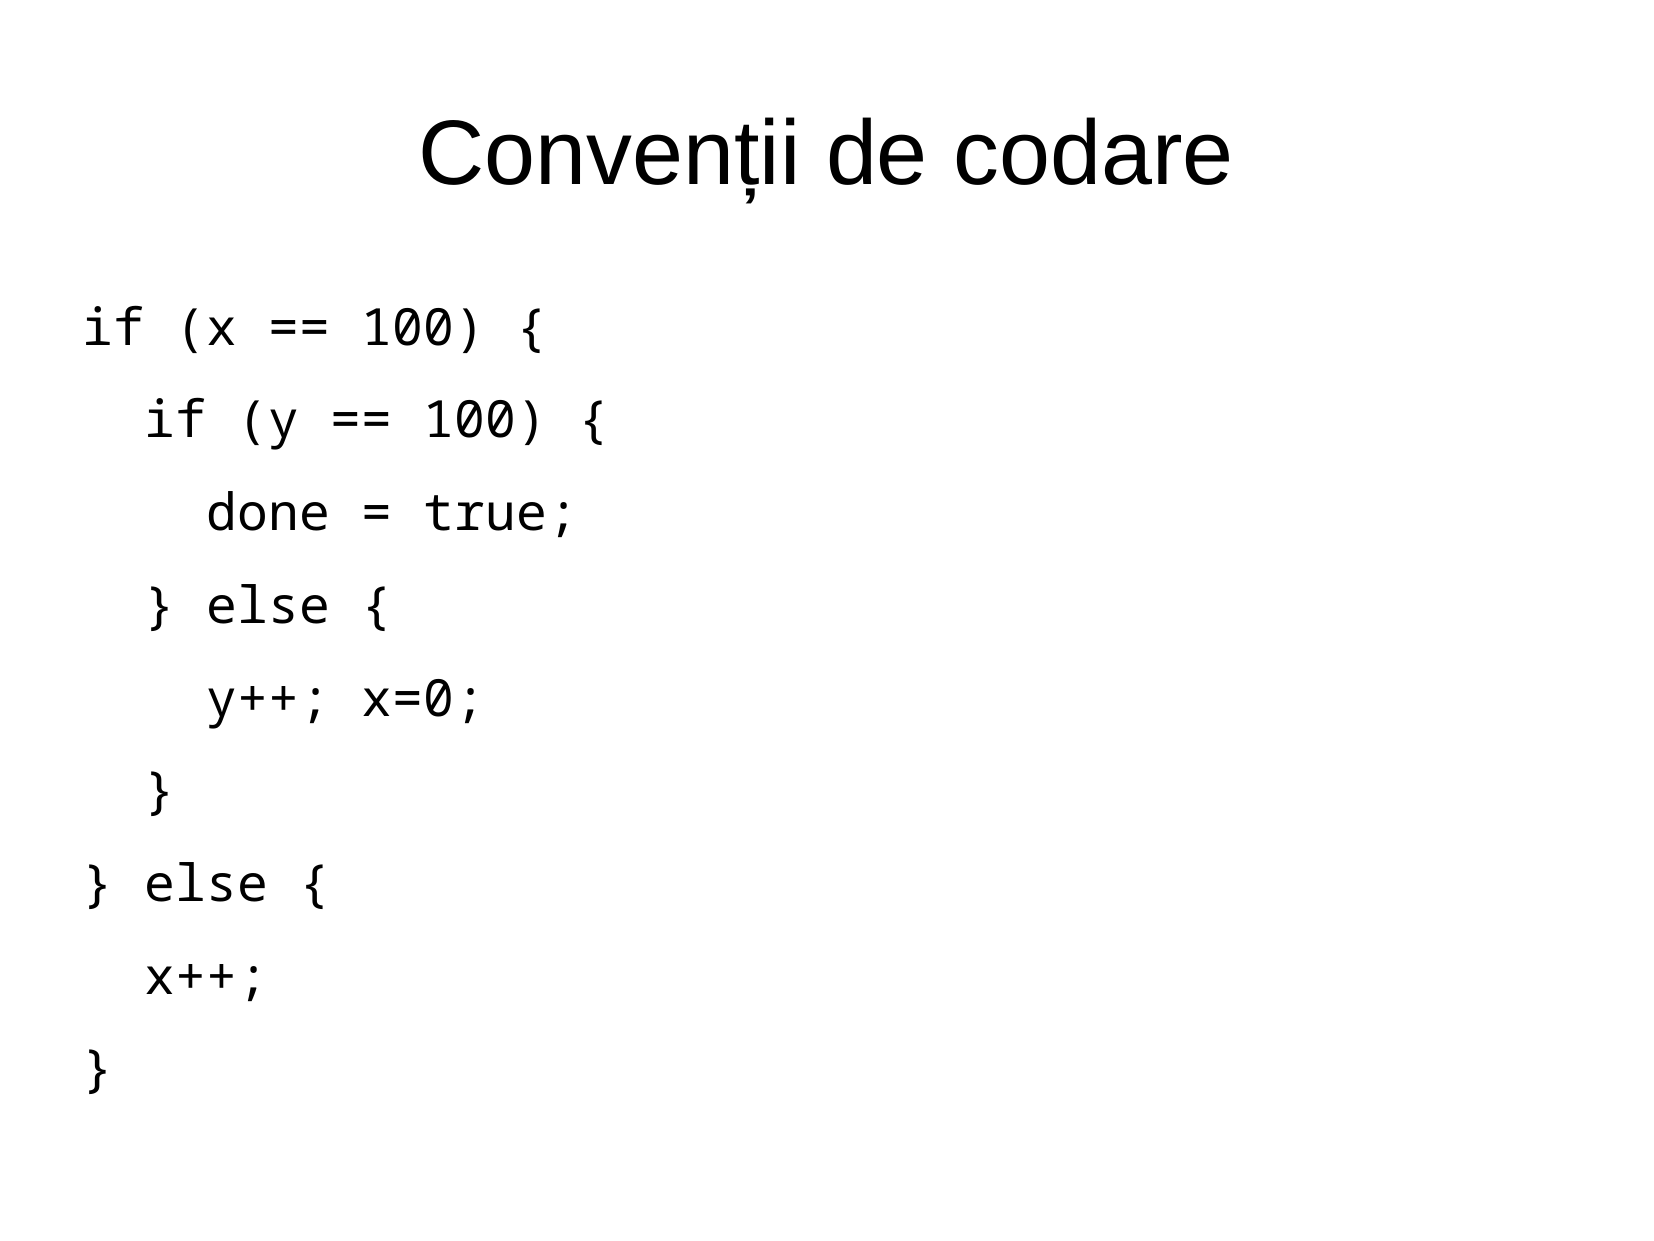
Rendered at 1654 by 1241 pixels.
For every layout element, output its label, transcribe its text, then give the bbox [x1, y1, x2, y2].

list if (x == 100) { if (y == 100) { done = true; } else { y++; x=0; } } else { x++; } [82, 290, 1571, 1109]
title Convenții de codare [82, 56, 1571, 250]
